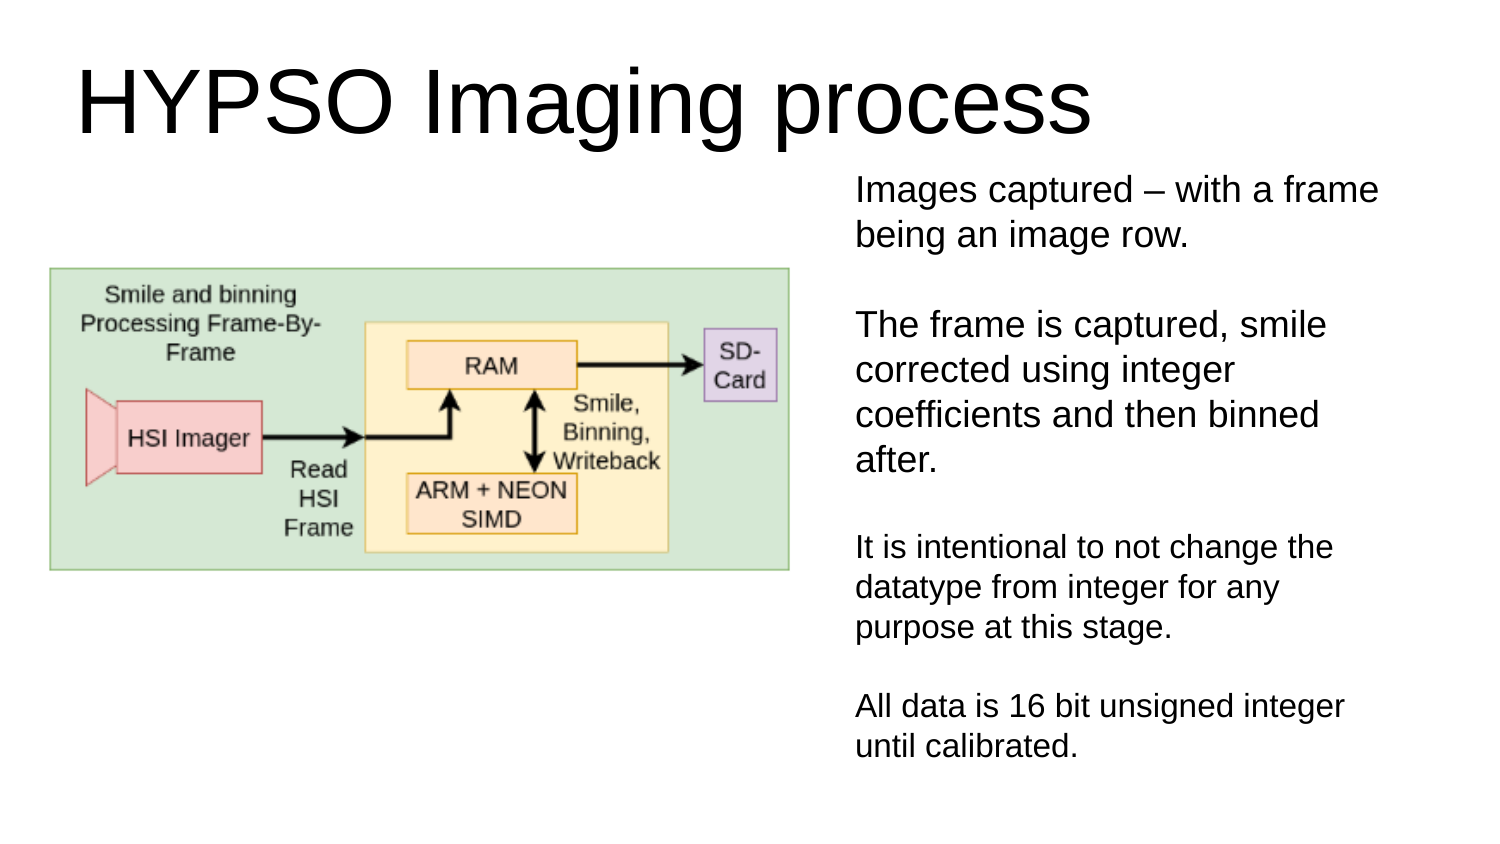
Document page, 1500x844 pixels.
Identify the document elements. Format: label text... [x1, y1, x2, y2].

title HYPSO Imaging process [75, 33, 1425, 175]
text_box Images captured – with a frame being an image row. The frame is captured, smile corrected using integer coefficients and then binned after. It is intentional to not change the datatype from integer for any purpose at this stage. All data is 16 bit unsigned integer until calibrated. [840, 157, 1423, 779]
picture [15, 242, 825, 601]
